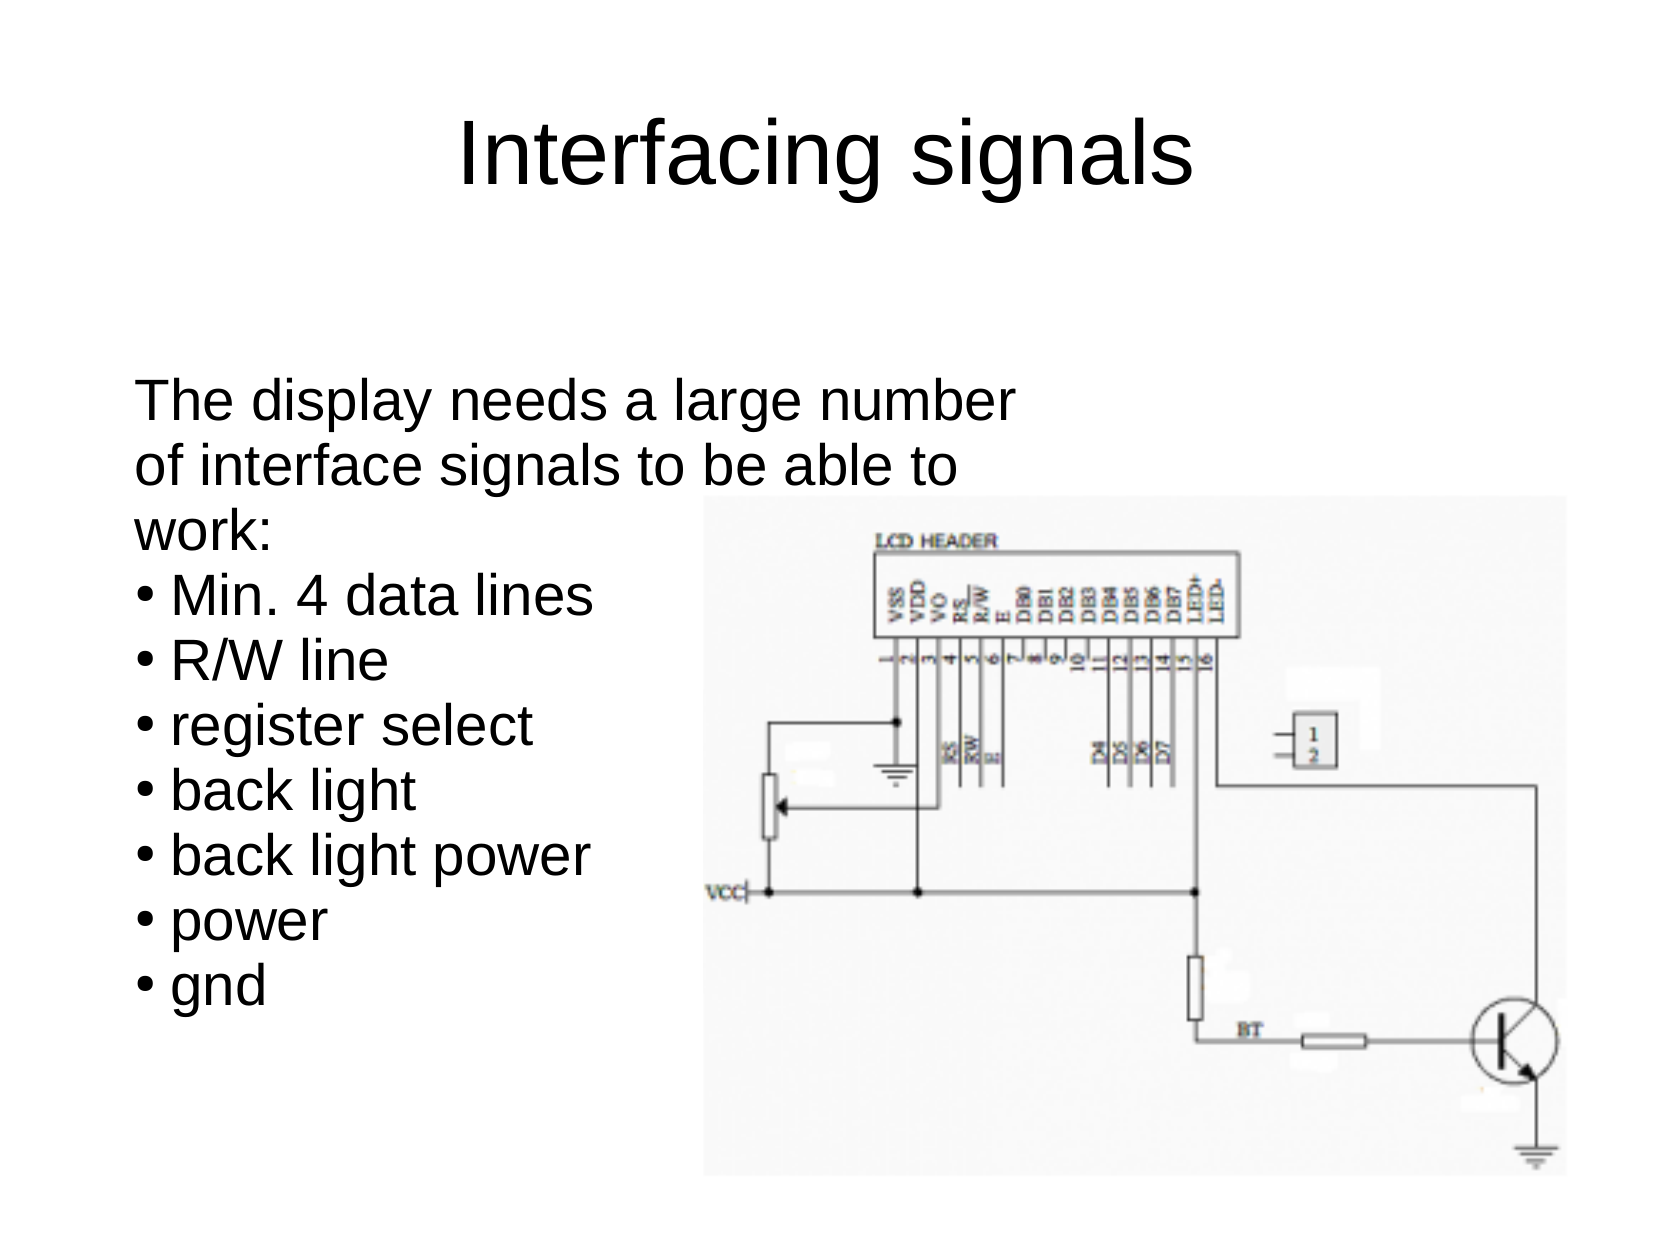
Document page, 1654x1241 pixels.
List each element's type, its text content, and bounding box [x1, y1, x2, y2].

title Interfacing signals [82, 49, 1571, 257]
text_box The display needs a large number of interface signals to be able to work: Min. 4 data lines R/W line register select back light back light power power gnd [120, 360, 1081, 1026]
picture [703, 494, 1610, 1186]
